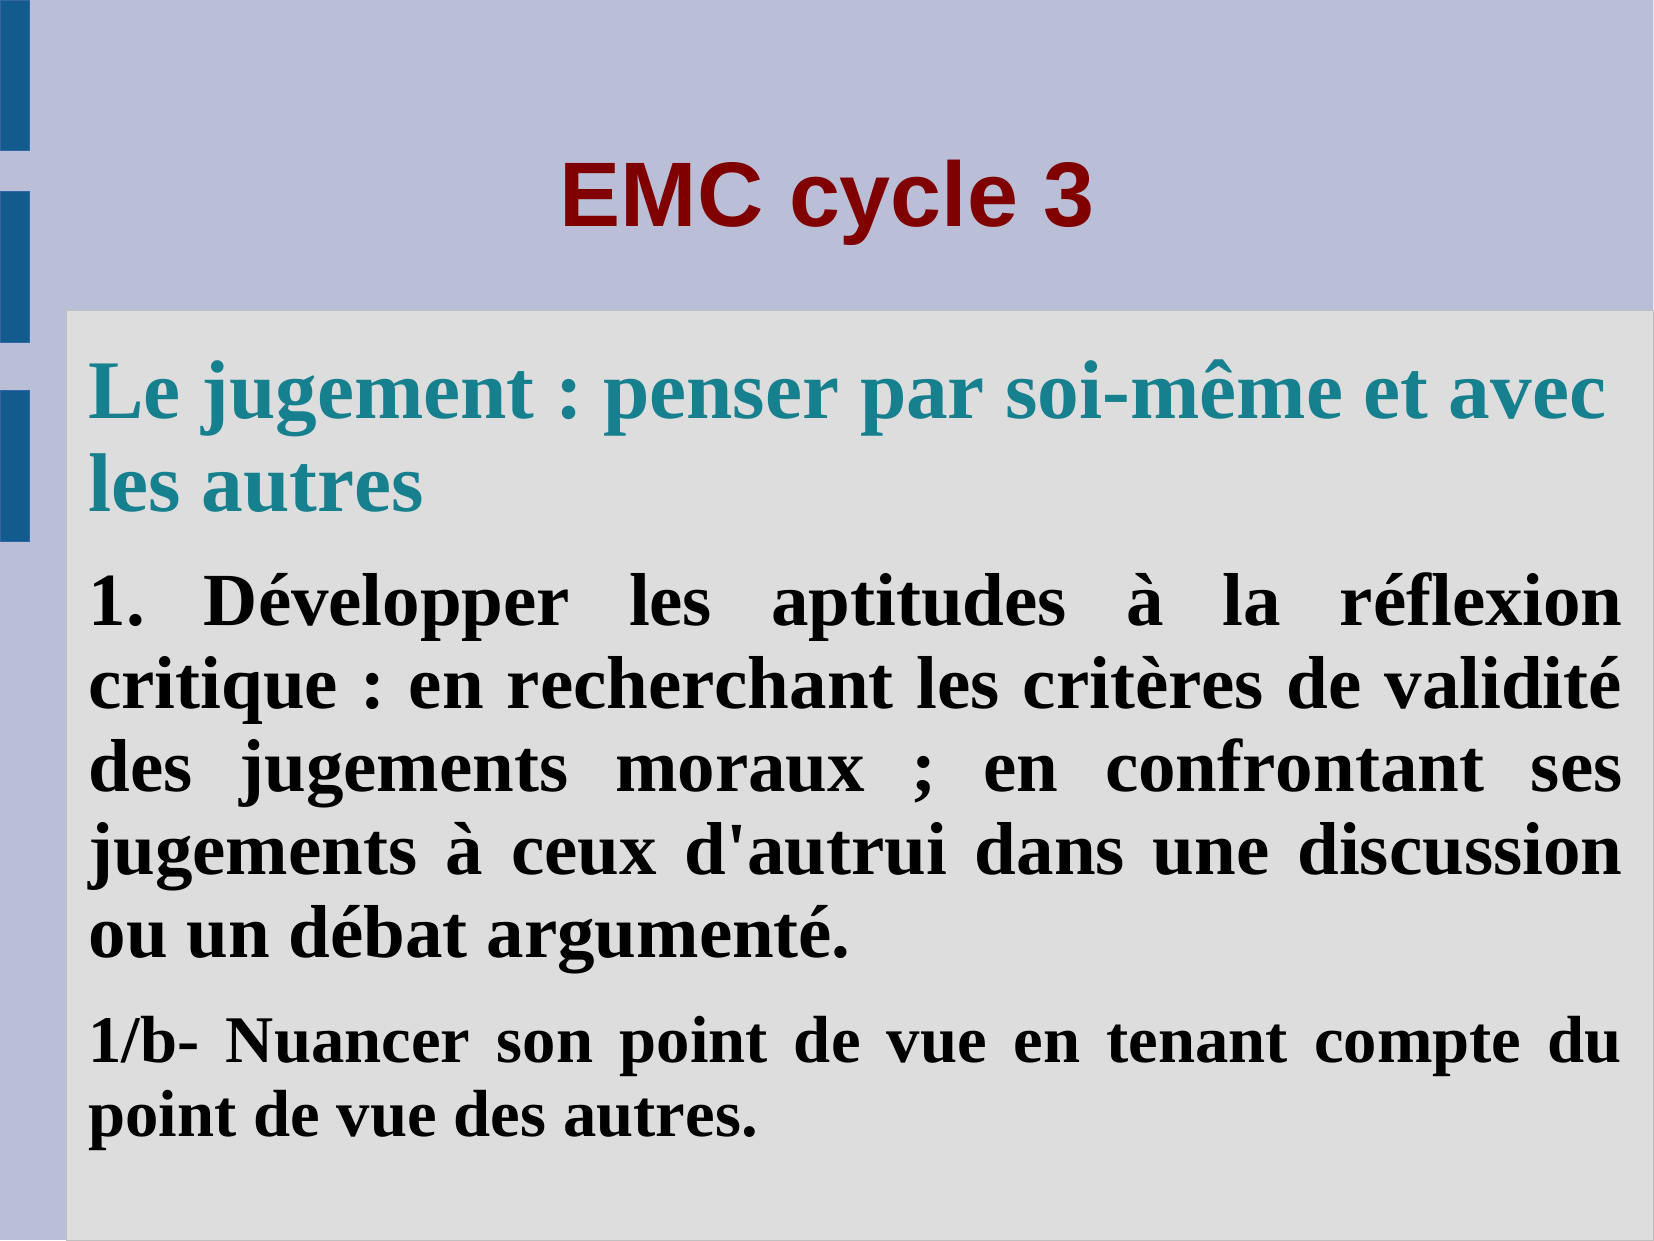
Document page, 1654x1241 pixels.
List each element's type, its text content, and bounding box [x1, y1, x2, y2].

list Le jugement : penser par soi-même et avec les autres 1. Développer les aptitudes à la réflexion critique : en recherchant les critères de validité des jugements moraux ; en confrontant ses jugements à ceux d'autrui dans une discussion ou un débat argumenté. 1/b- Nuancer son point de vue en tenant compte du point de vue des autres. [88, 344, 1625, 1211]
title EMC cycle 3 [121, 91, 1534, 299]
